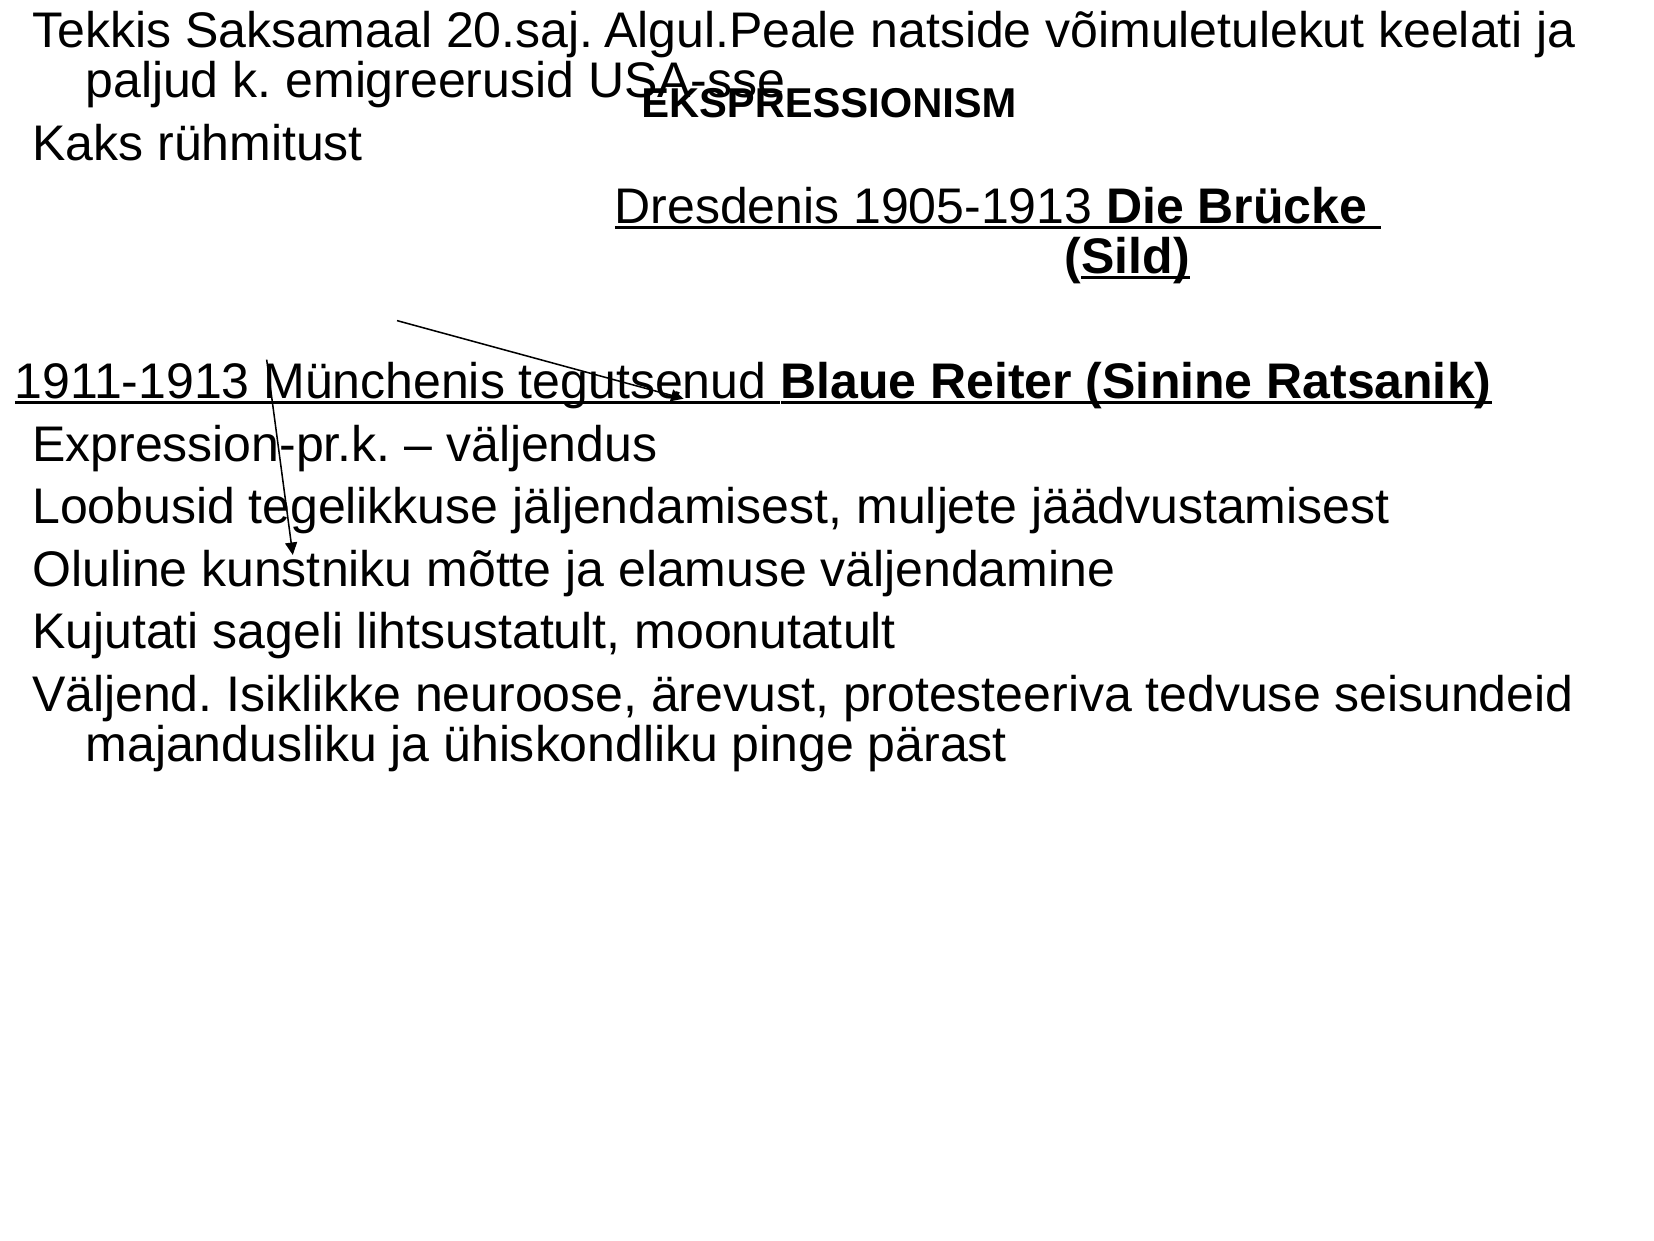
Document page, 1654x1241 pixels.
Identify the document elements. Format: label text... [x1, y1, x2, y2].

list Tekkis Saksamaal 20.saj. Algul.Peale natside võimuletulekut keelati ja paljud k. emigreerusid USA-sse Kaks rühmitust Dresdenis 1905-1913 Die Brücke (Sild) 1911-1913 Münchenis tegutsenud Blaue Reiter (Sinine Ratsanik) Expression-pr.k. – väljendus Loobusid tegelikkuse jäljendamisest, muljete jäädvustamisest Oluline kunstniku mõtte ja elamuse väljendamine Kujutati sageli lihtsustatult, moonutatult Väljend. Isiklikke neuroose, ärevust, protesteeriva tedvuse seisundeid majandusliku ja ühiskondliku pinge pärast [0, 0, 1654, 1241]
